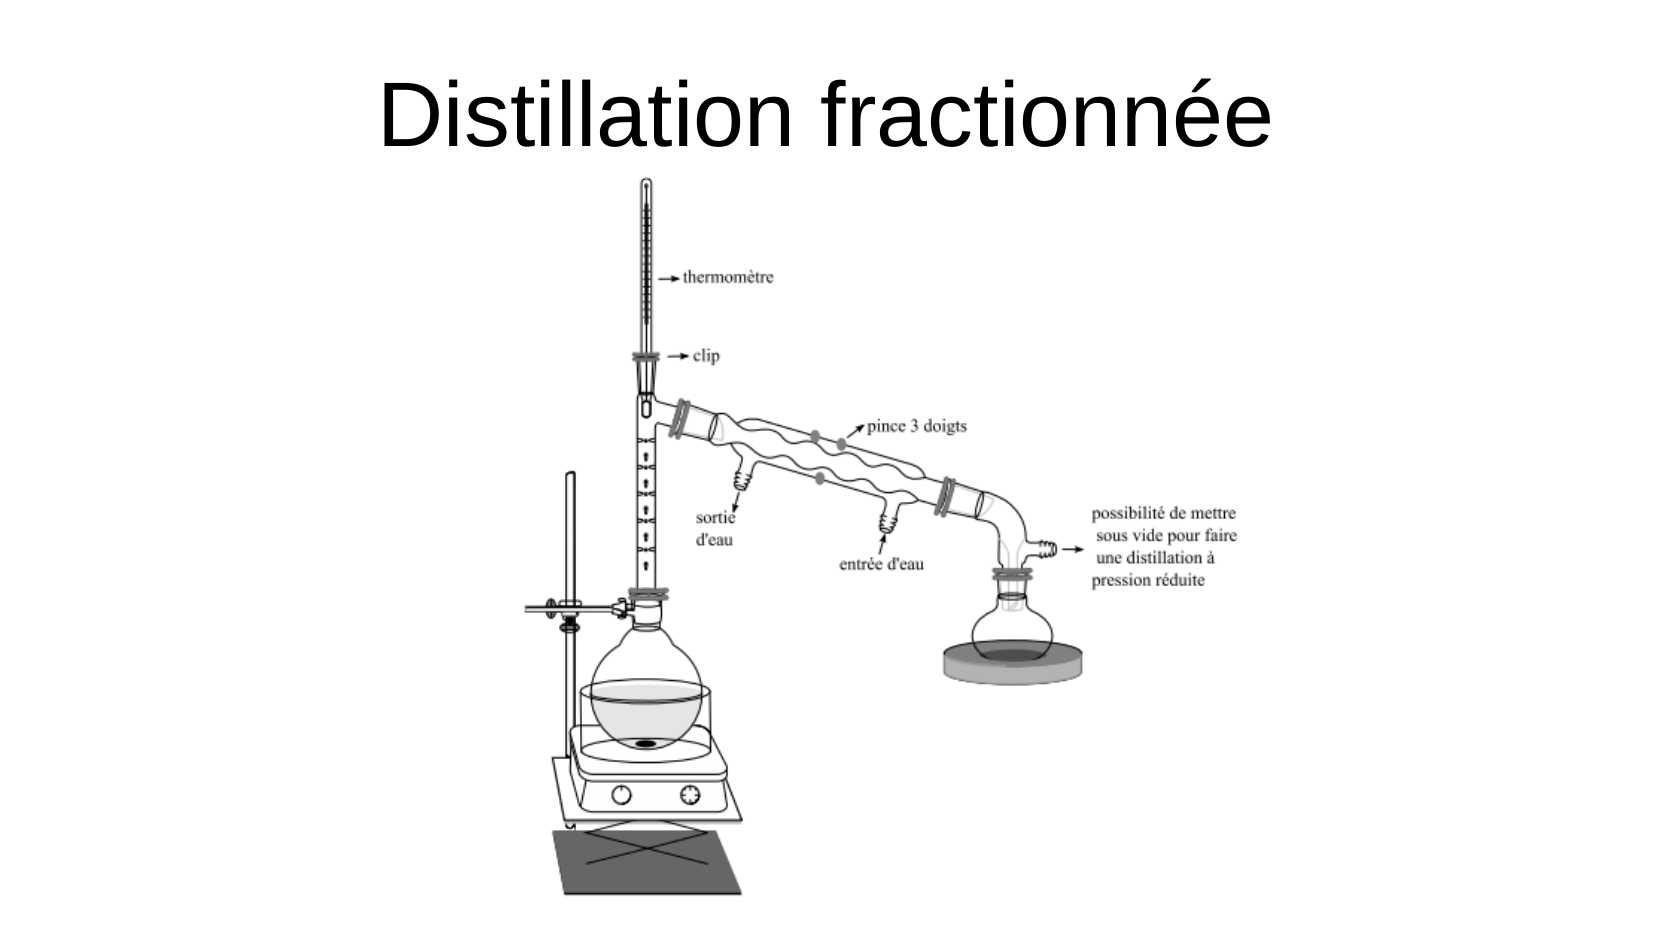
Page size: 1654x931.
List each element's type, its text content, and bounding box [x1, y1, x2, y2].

picture [439, 177, 1288, 931]
title Distillation fractionnée [82, 37, 1571, 193]
